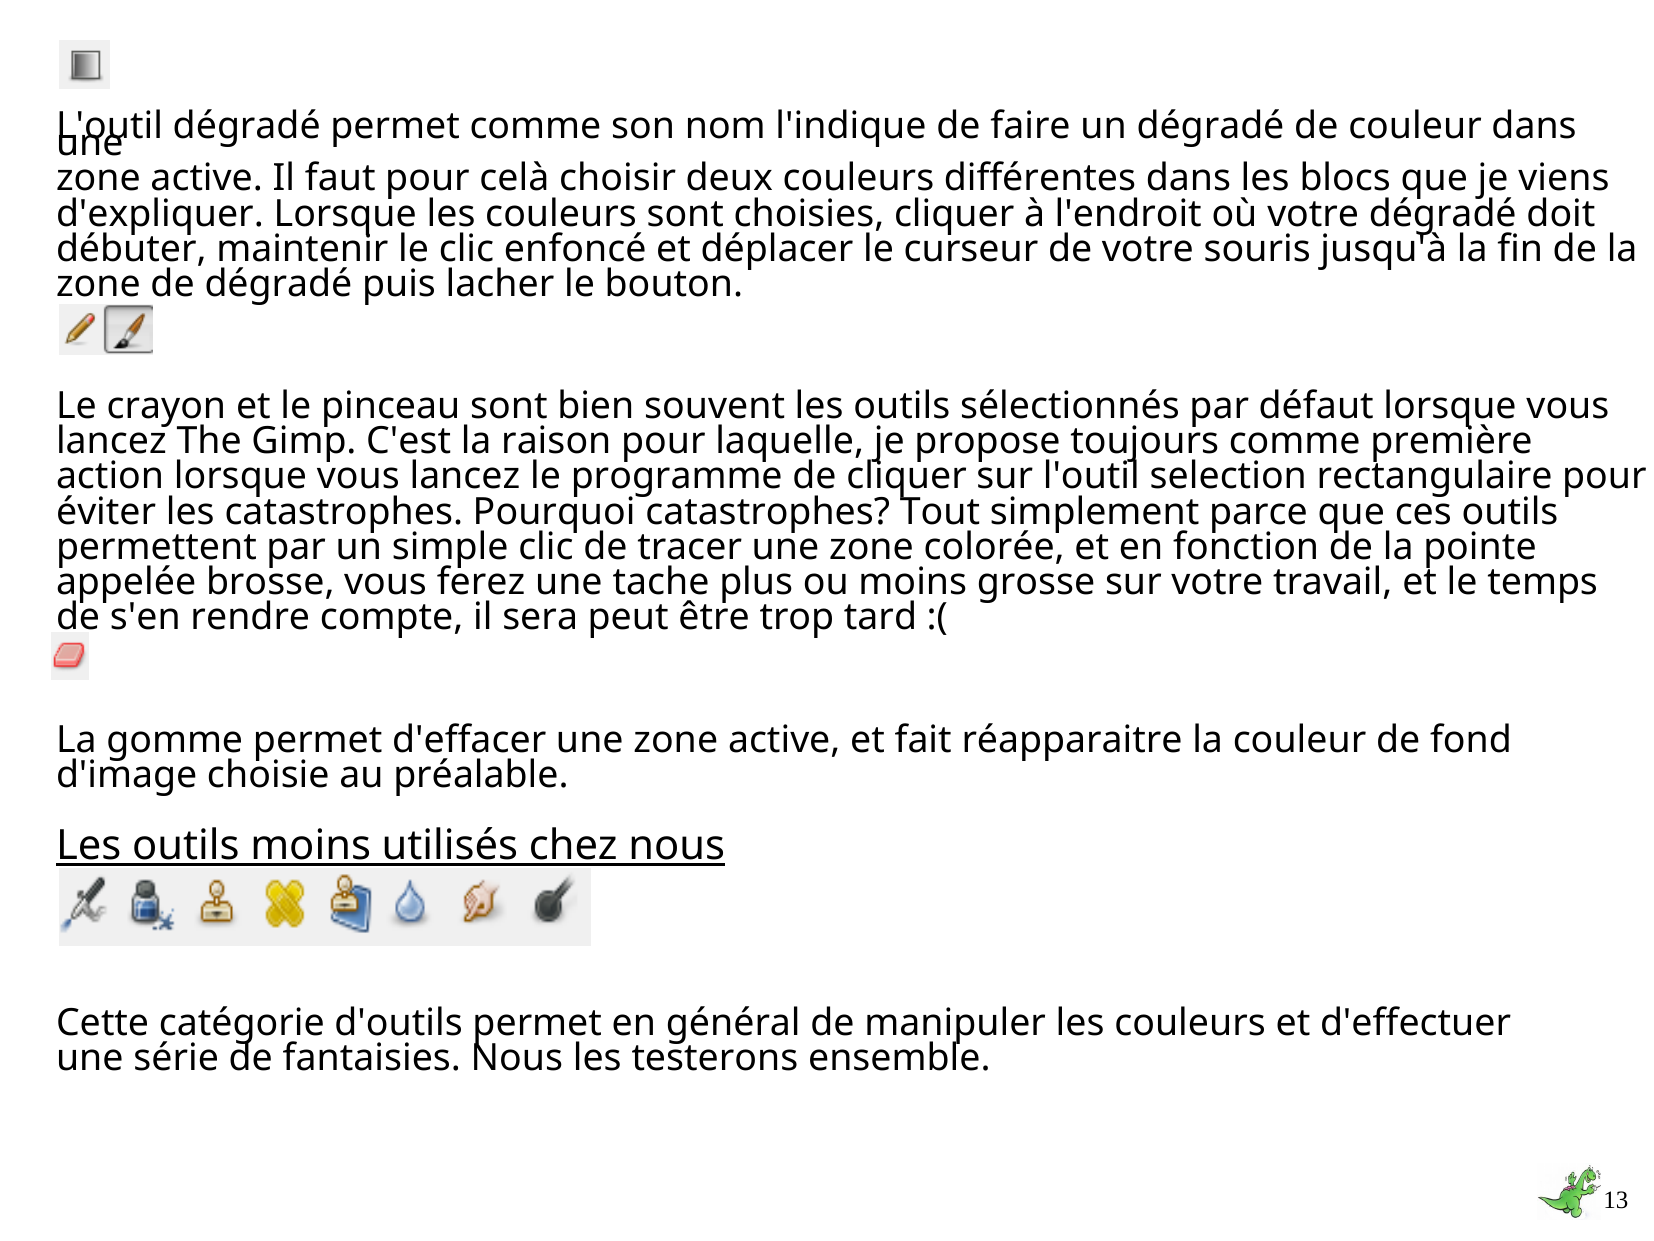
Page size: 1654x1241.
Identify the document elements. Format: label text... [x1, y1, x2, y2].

picture [59, 868, 591, 946]
text_box 13 [1603, 1186, 1632, 1214]
picture [51, 632, 89, 680]
picture [59, 304, 153, 355]
picture [1537, 1163, 1601, 1220]
text_box L'outil dégradé permet comme son nom l'indique de faire un dégradé de couleur dans une zone active. Il faut pour celà choisir deux couleurs différentes dans les blocs que je viens d'expliquer. Lorsque les couleurs sont choisies, cliquer à l'endroit où votre dégradé doit débuter, maintenir le clic enfoncé et déplacer le curseur de votre souris jusqu'à la fin de la zone de dégradé puis lacher le bouton. Le crayon et le pinceau sont bien souvent les outils sélectionnés par défaut lorsque vous lancez The Gimp. C'est la raison pour laquelle, je propose toujours comme première action lorsque vous lancez le programme de cliquer sur l'outil selection rectangulaire pour éviter les catastrophes. Pourquoi catastrophes? Tout simplement parce que ces outils permettent par un simple clic de tracer une zone colorée, et en fonction de la pointe appelée brosse, vous ferez une tache plus ou moins grosse sur votre travail, et le temps de s'en rendre compte, il sera peut être trop tard :( La gomme permet d'effacer une zone active, et fait réapparaitre la couleur de fond d'image choisie au préalable. Les outils moins utilisés chez nous Cette catégorie d'outils permet en général de manipuler les couleurs et d'effectuer une série de fantaisies. Nous les testerons ensemble. [41, 116, 1654, 1154]
picture [59, 40, 110, 89]
